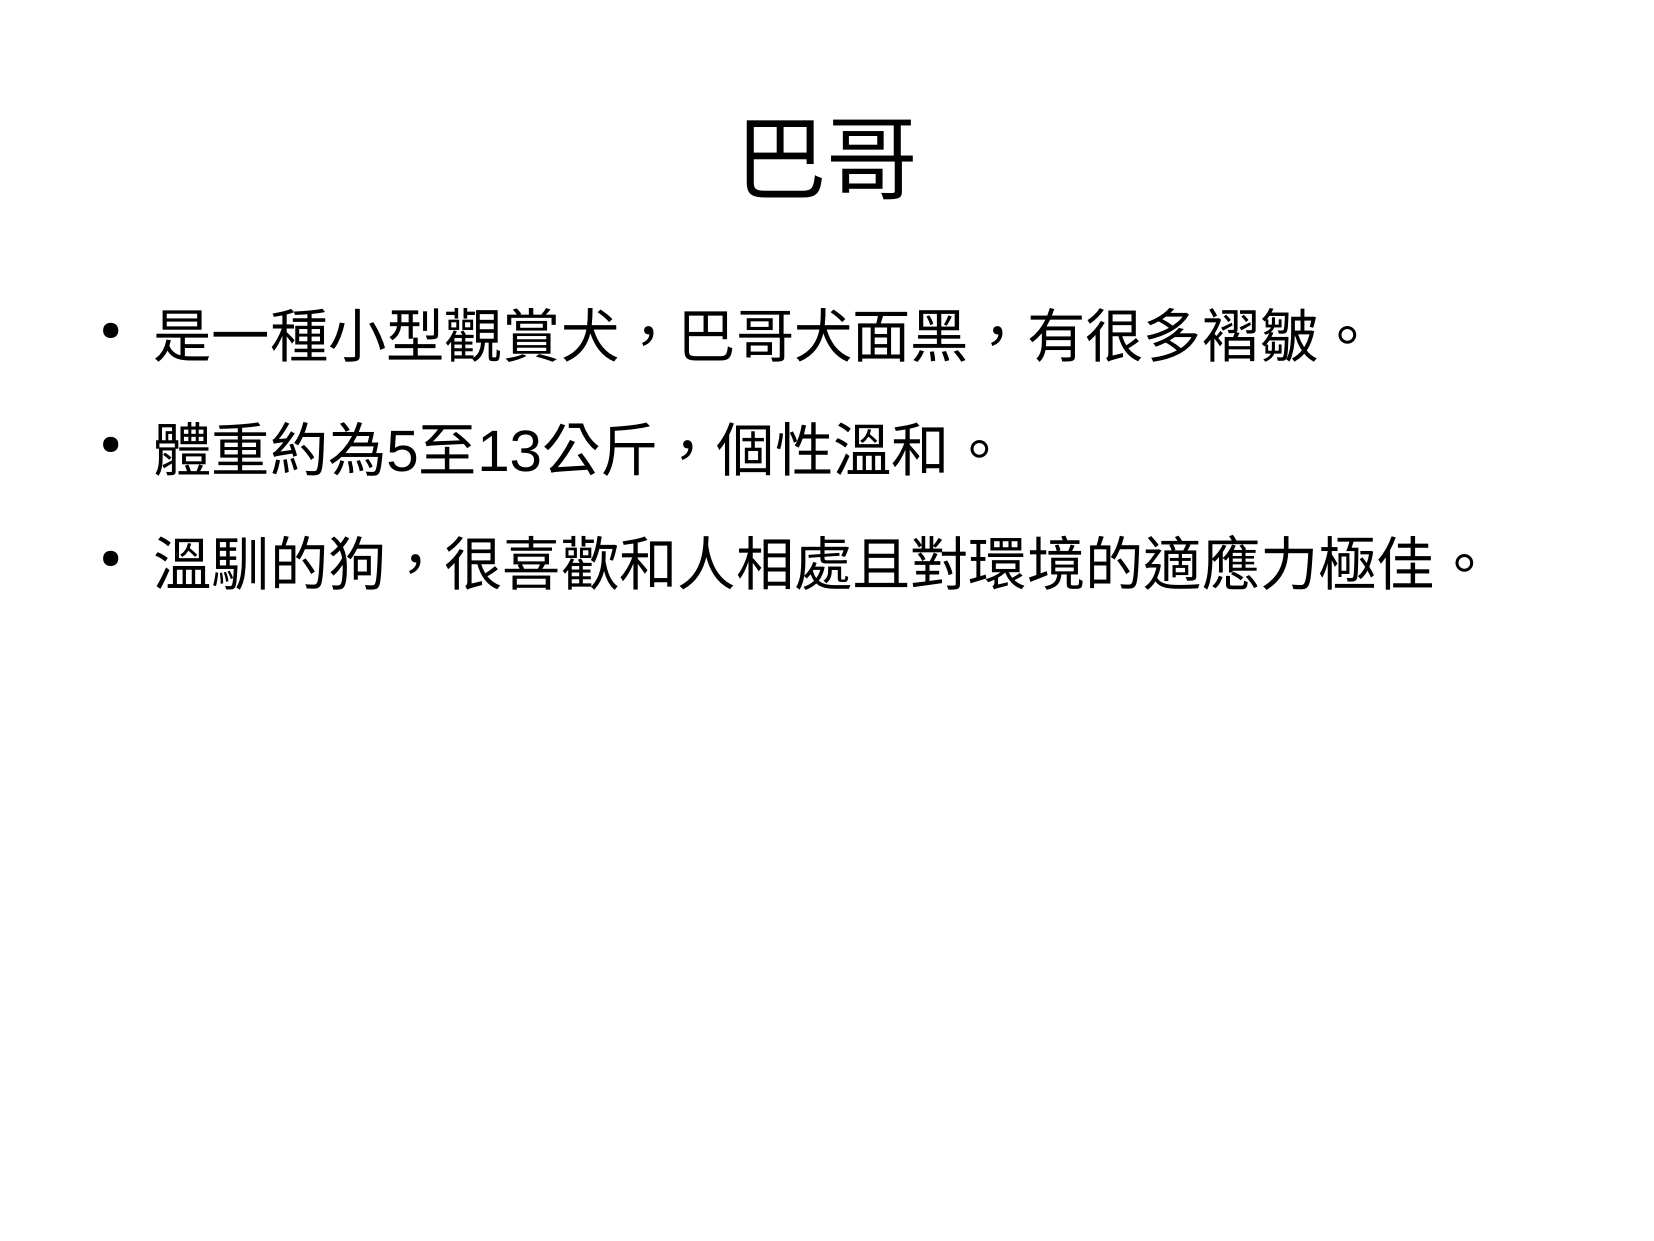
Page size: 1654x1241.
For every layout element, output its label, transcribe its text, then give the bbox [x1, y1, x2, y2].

list 是一種小型觀賞犬，巴哥犬面黑，有很多褶皺。 體重約為5至13公斤，個性溫和。 溫馴的狗，很喜歡和人相處且對環境的適應力極佳。 [82, 290, 1538, 1010]
title 巴哥 [82, 49, 1571, 257]
